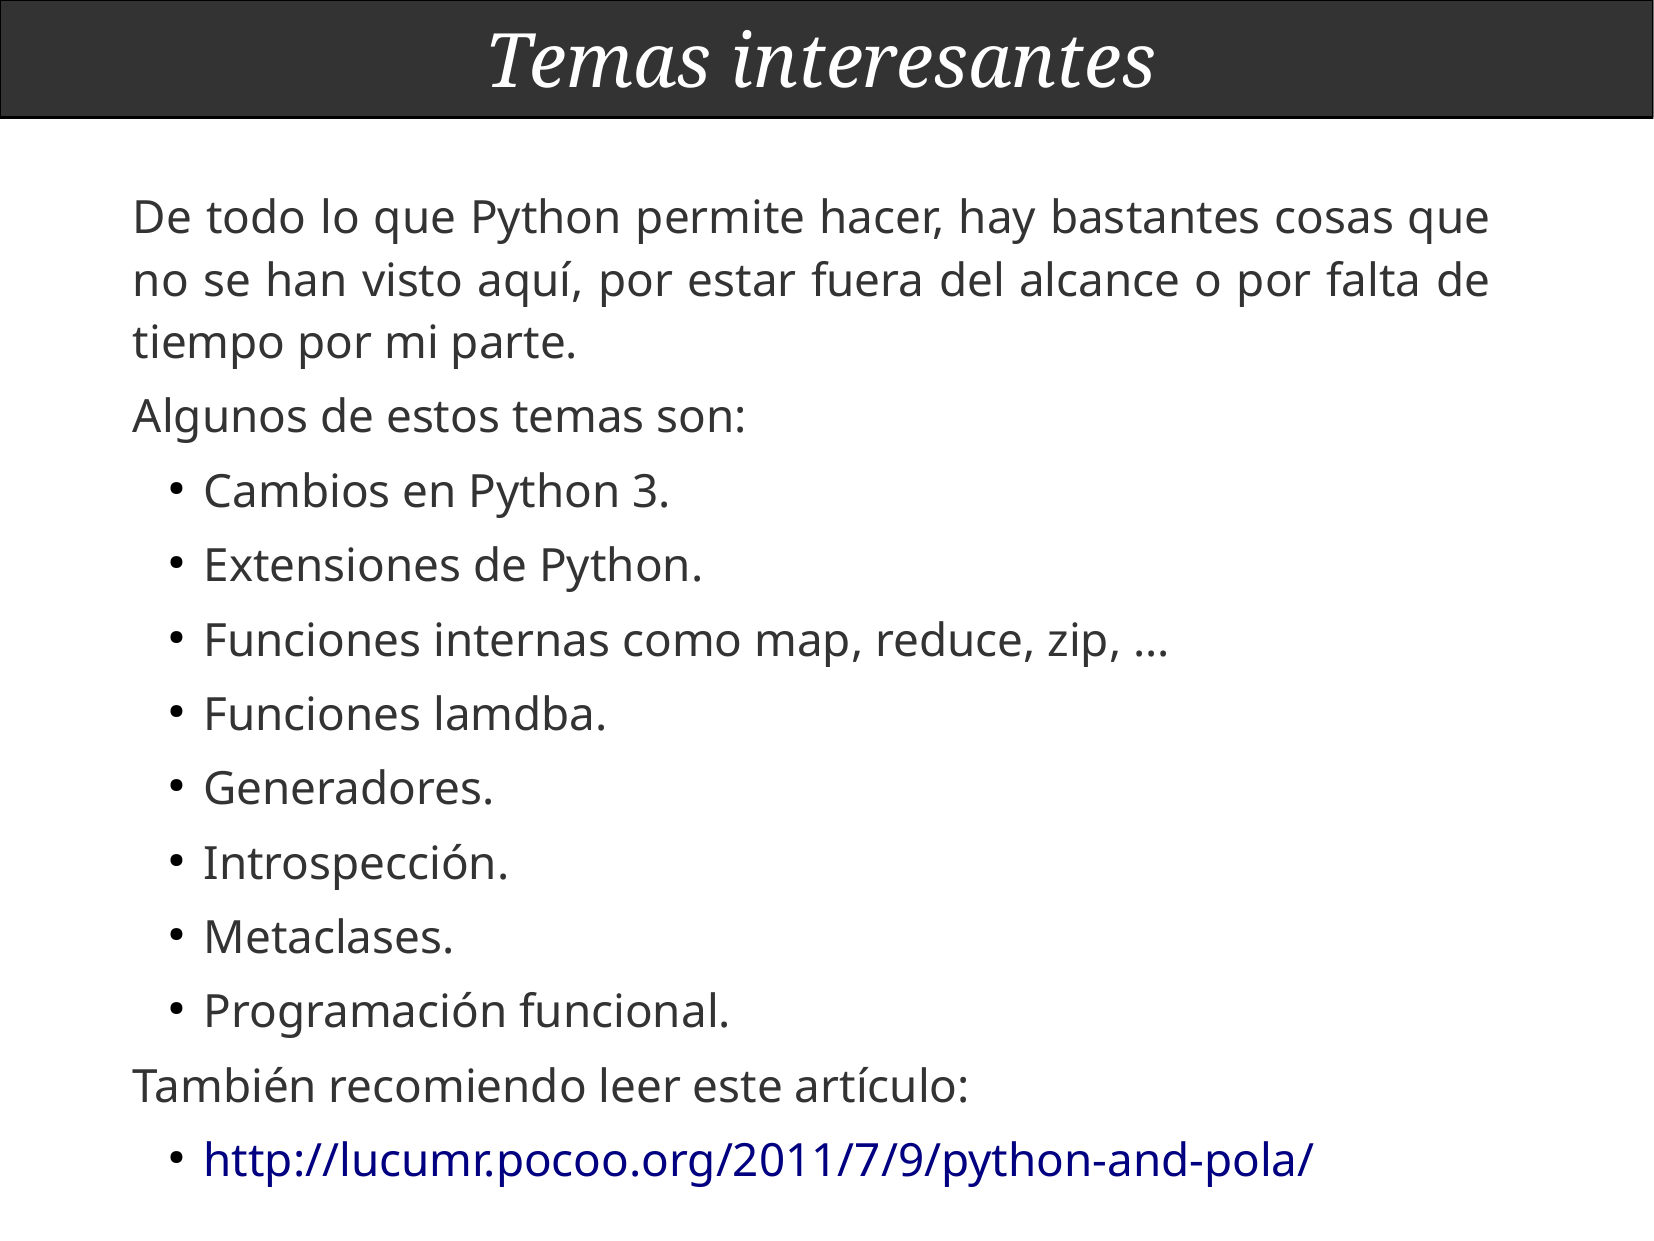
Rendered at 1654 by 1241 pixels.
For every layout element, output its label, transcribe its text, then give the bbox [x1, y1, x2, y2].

text_box Temas interesantes [0, 0, 1654, 101]
text_box De todo lo que Python permite hacer, hay bastantes cosas que no se han visto aquí, por estar fuera del alcance o por falta de tiempo por mi parte. Algunos de estos temas son: Cambios en Python 3. Extensiones de Python. Funciones internas como map, reduce, zip, ... Funciones lamdba. Generadores. Introspección. Metaclases. Programación funcional. También recomiendo leer este artículo: http://lucumr.pocoo.org/2011/7/9/python-and-pola/ [118, 177, 1506, 1068]
